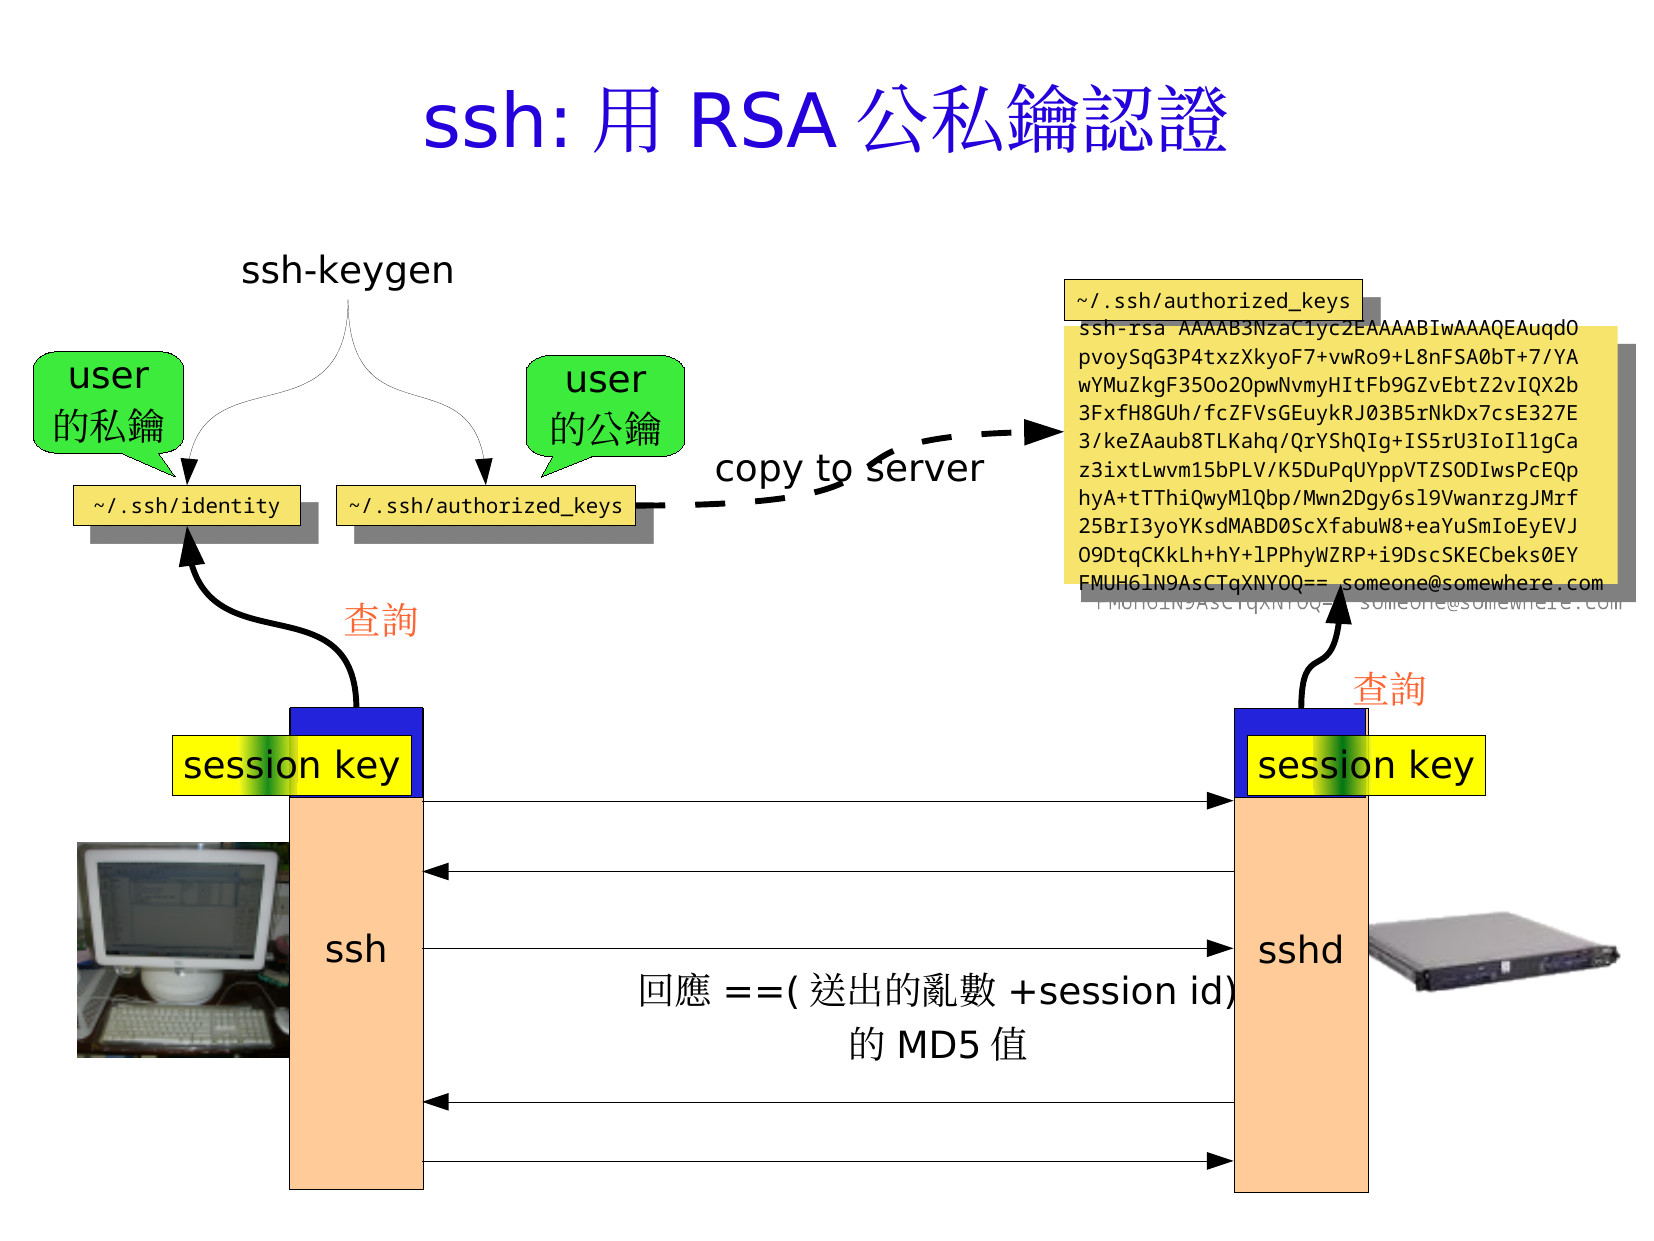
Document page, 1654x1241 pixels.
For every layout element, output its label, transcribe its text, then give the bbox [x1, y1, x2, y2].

text_box session key [1247, 735, 1486, 796]
text_box user 的私鑰 [33, 351, 184, 477]
text_box 查詢 [328, 583, 434, 637]
text_box ssh-rsa AAAAB3NzaC1yc2EAAAABIwAAAQEAuqdO pvoySqG3P4txzXkyoF7+vwRo9+L8nFSA0bT+7/YA wYMuZkgF35Oo2OpwNvmyHItFb9GZvEbtZ2vIQX2b 3FxfH8GUh/fcZFVsGEuykRJ03B5rNkDx7csE327E 3/keZAaub8TLKahq/QrYShQIg+IS5rU3IoIl1gCa z3ixtLwvm15bPLV/K5DuPqUYppVTZSODIwsPcEQp hyA+tTThiQwyMlQbp/Mwn2Dgy6sl9VwanrzgJMrf 25BrI3yoYKsdMABD0ScXfabuW8+eaYuSmIoEyEVJ O9DtqCKkLh+hY+lPPhyWZRP+i9DscSKECbeks0EY FMUH6lN9AsCTqXNYOQ== someone@somewhere.com [1064, 326, 1618, 584]
title ssh:用RSA公私鑰認證 [82, 49, 1571, 182]
text_box ~/.ssh/authorized_keys [1064, 279, 1363, 321]
text_box ~/.ssh/identity [73, 485, 301, 526]
text_box 查詢 [1337, 652, 1443, 705]
text_box 回應==(送出的亂數+session id) 的MD5值 [577, 953, 1299, 1056]
text_box session key [172, 735, 412, 796]
text_box sshd [1234, 796, 1369, 1193]
text_box [1234, 708, 1366, 798]
text_box ssh-keygen [200, 241, 497, 300]
picture [77, 842, 289, 1058]
text_box ~/.ssh/authorized_keys [336, 485, 636, 526]
text_box ssh [289, 708, 424, 1190]
text_box user 的公鑰 [526, 355, 685, 478]
text_box [290, 707, 423, 798]
picture [1369, 899, 1640, 1004]
